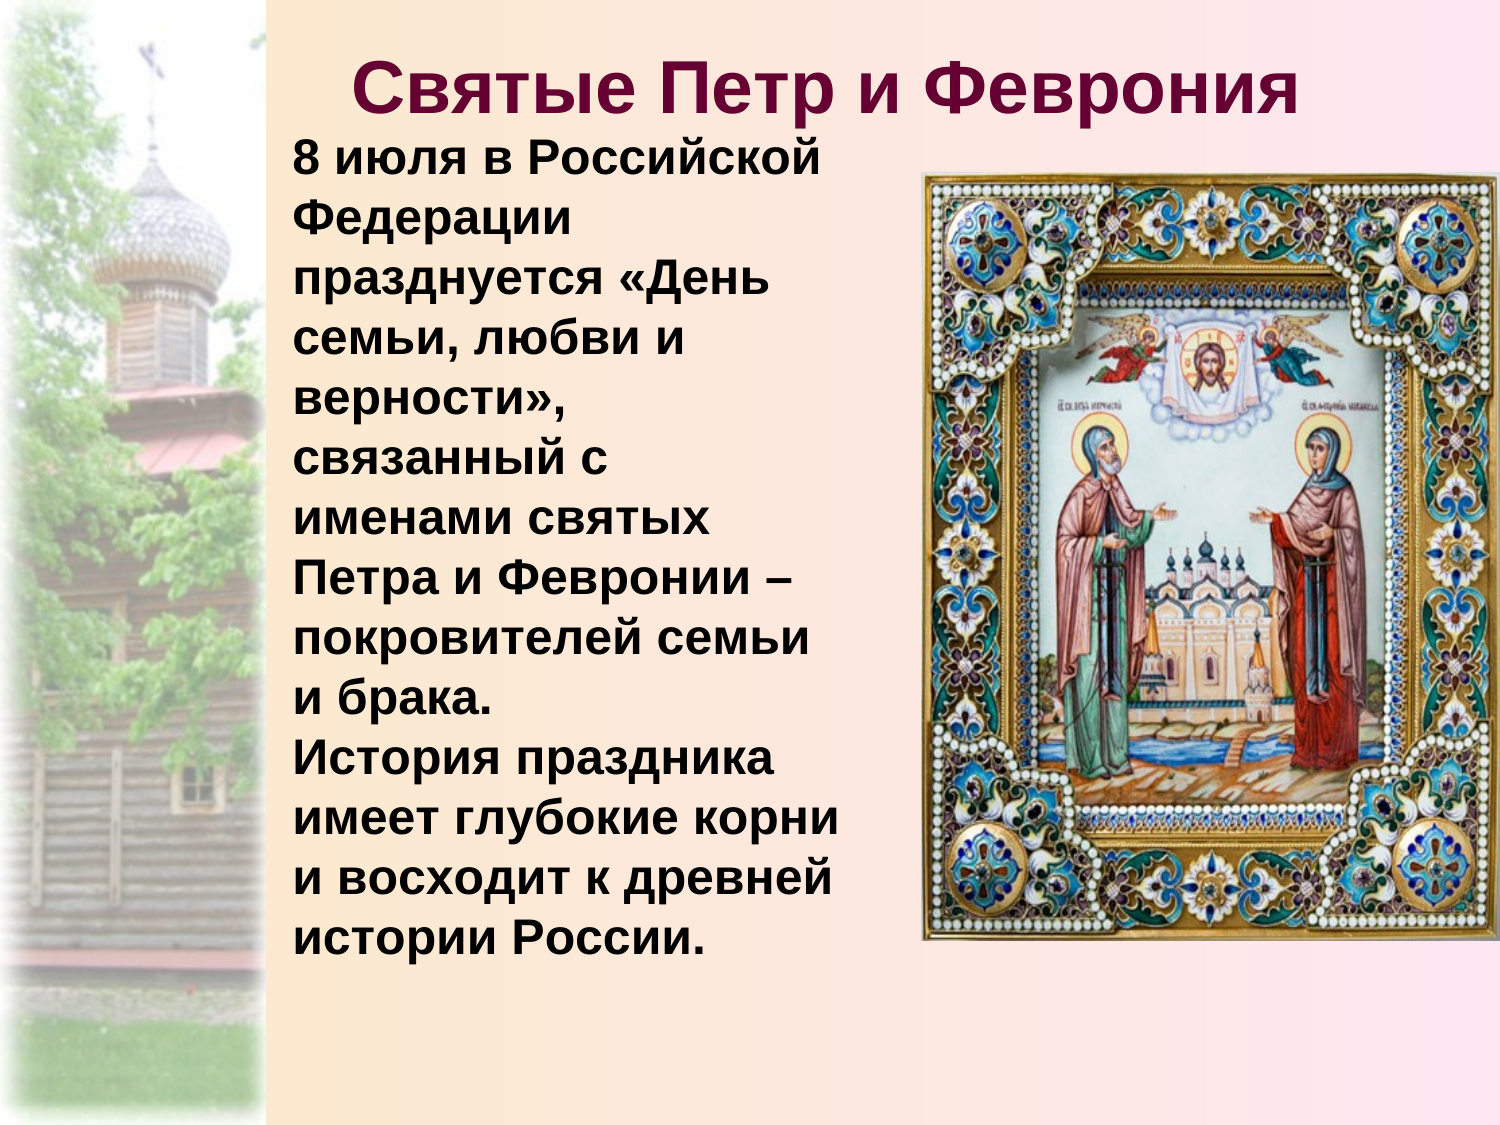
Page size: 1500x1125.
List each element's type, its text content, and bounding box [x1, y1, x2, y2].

text_box Святые Петр и Феврония [336, 30, 1319, 137]
picture [921, 172, 1500, 941]
picture [0, 0, 266, 1125]
text_box 8 июля в Российской Федерации празднуется «День семьи, любви и верности», связанный с именами святых Петра и Февронии – покровителей семьи и брака. История праздника имеет глубокие корни и восходит к древней истории России. [277, 116, 857, 1032]
